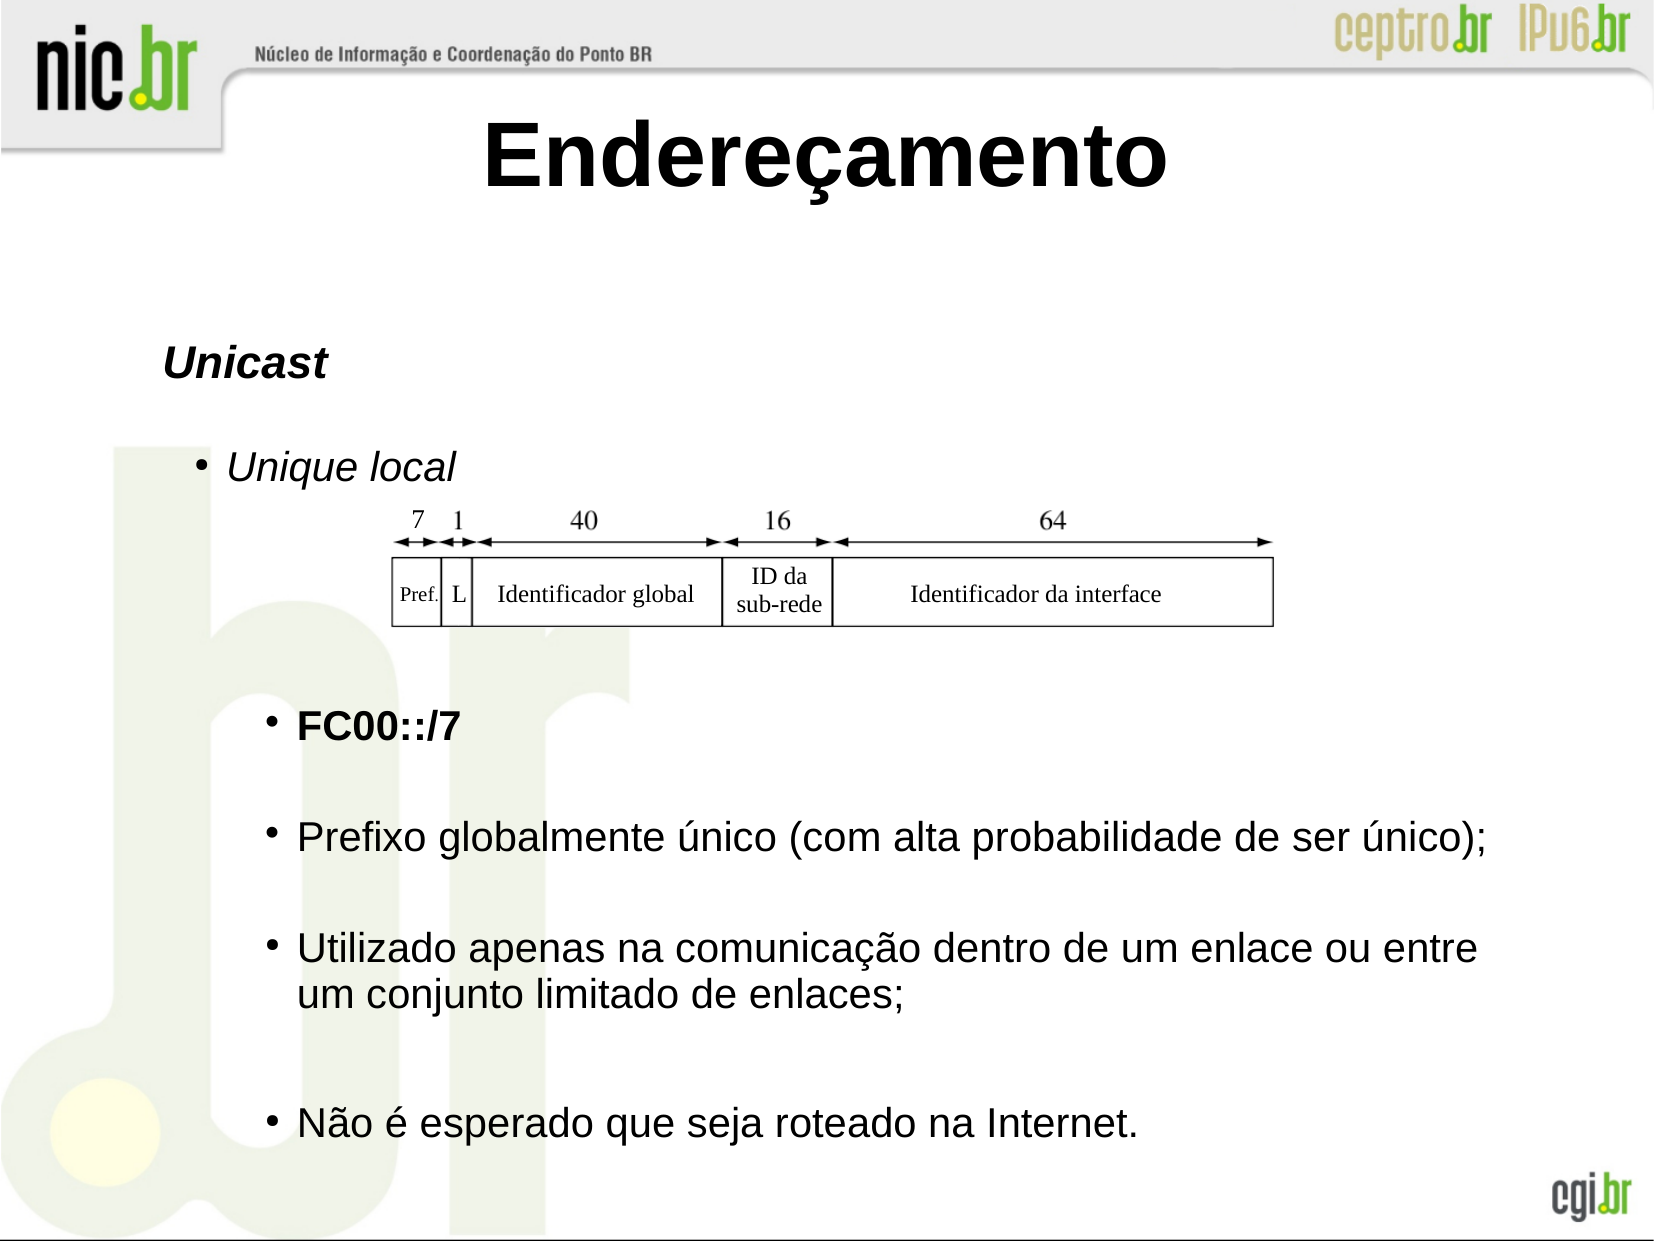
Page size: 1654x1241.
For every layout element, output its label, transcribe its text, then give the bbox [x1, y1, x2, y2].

text_box Unicast Unique local FC00::/7 Prefixo globalmente único (com alta probabilidade de ser único); Utilizado apenas na comunicação dentro de um enlace ou entre um conjunto limitado de enlaces; Não é esperado que seja roteado na Internet. [147, 330, 1506, 384]
text_box 7 [396, 497, 456, 543]
text_box Identificador global [497, 572, 715, 616]
text_box Endereçamento [88, 97, 1565, 215]
text_box Identificador da interface [856, 572, 1217, 616]
text_box ID da sub-rede [720, 555, 839, 626]
text_box Pref. [378, 575, 437, 609]
text_box L [437, 572, 497, 616]
picture [0, 0, 1654, 1241]
